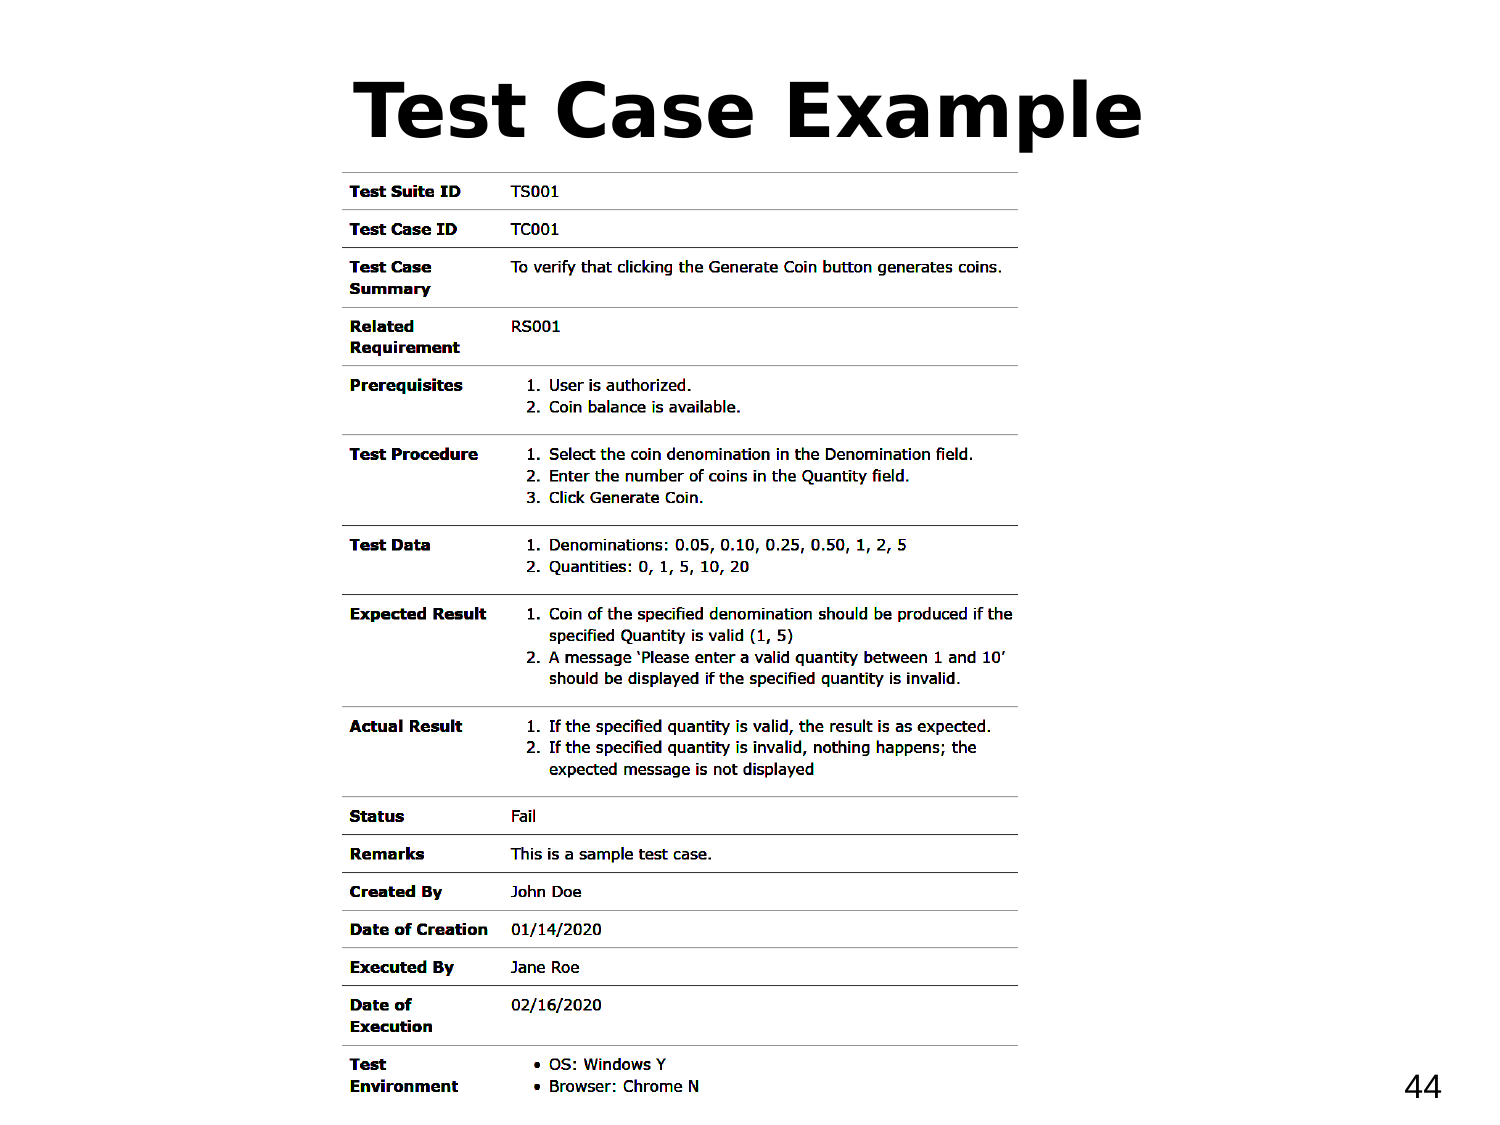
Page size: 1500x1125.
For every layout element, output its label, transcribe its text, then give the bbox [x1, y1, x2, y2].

picture [336, 167, 1018, 1098]
title Test Case Example [75, 44, 1425, 177]
